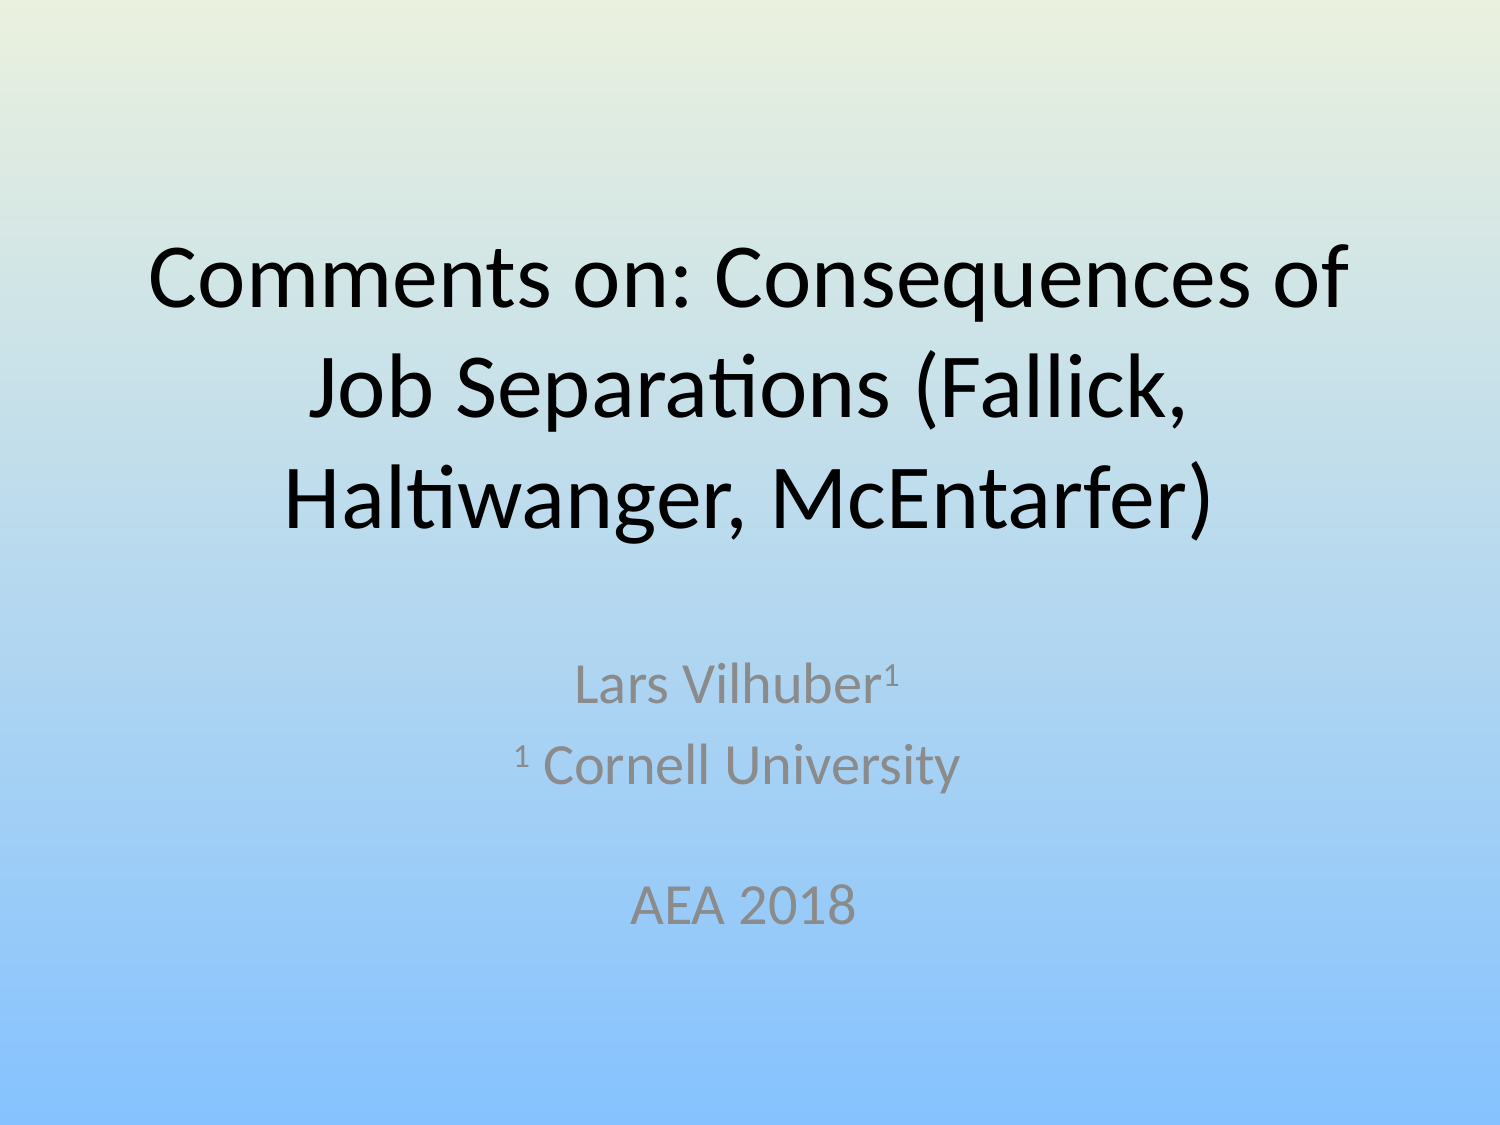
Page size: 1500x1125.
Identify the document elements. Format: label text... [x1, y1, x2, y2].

title Comments on: Consequences of Job Separations (Fallick, Haltiwanger, McEntarfer) [112, 149, 1388, 613]
subtitle Lars Vilhuber1 1 Cornell University AEA 2018 [137, 637, 1350, 1025]
